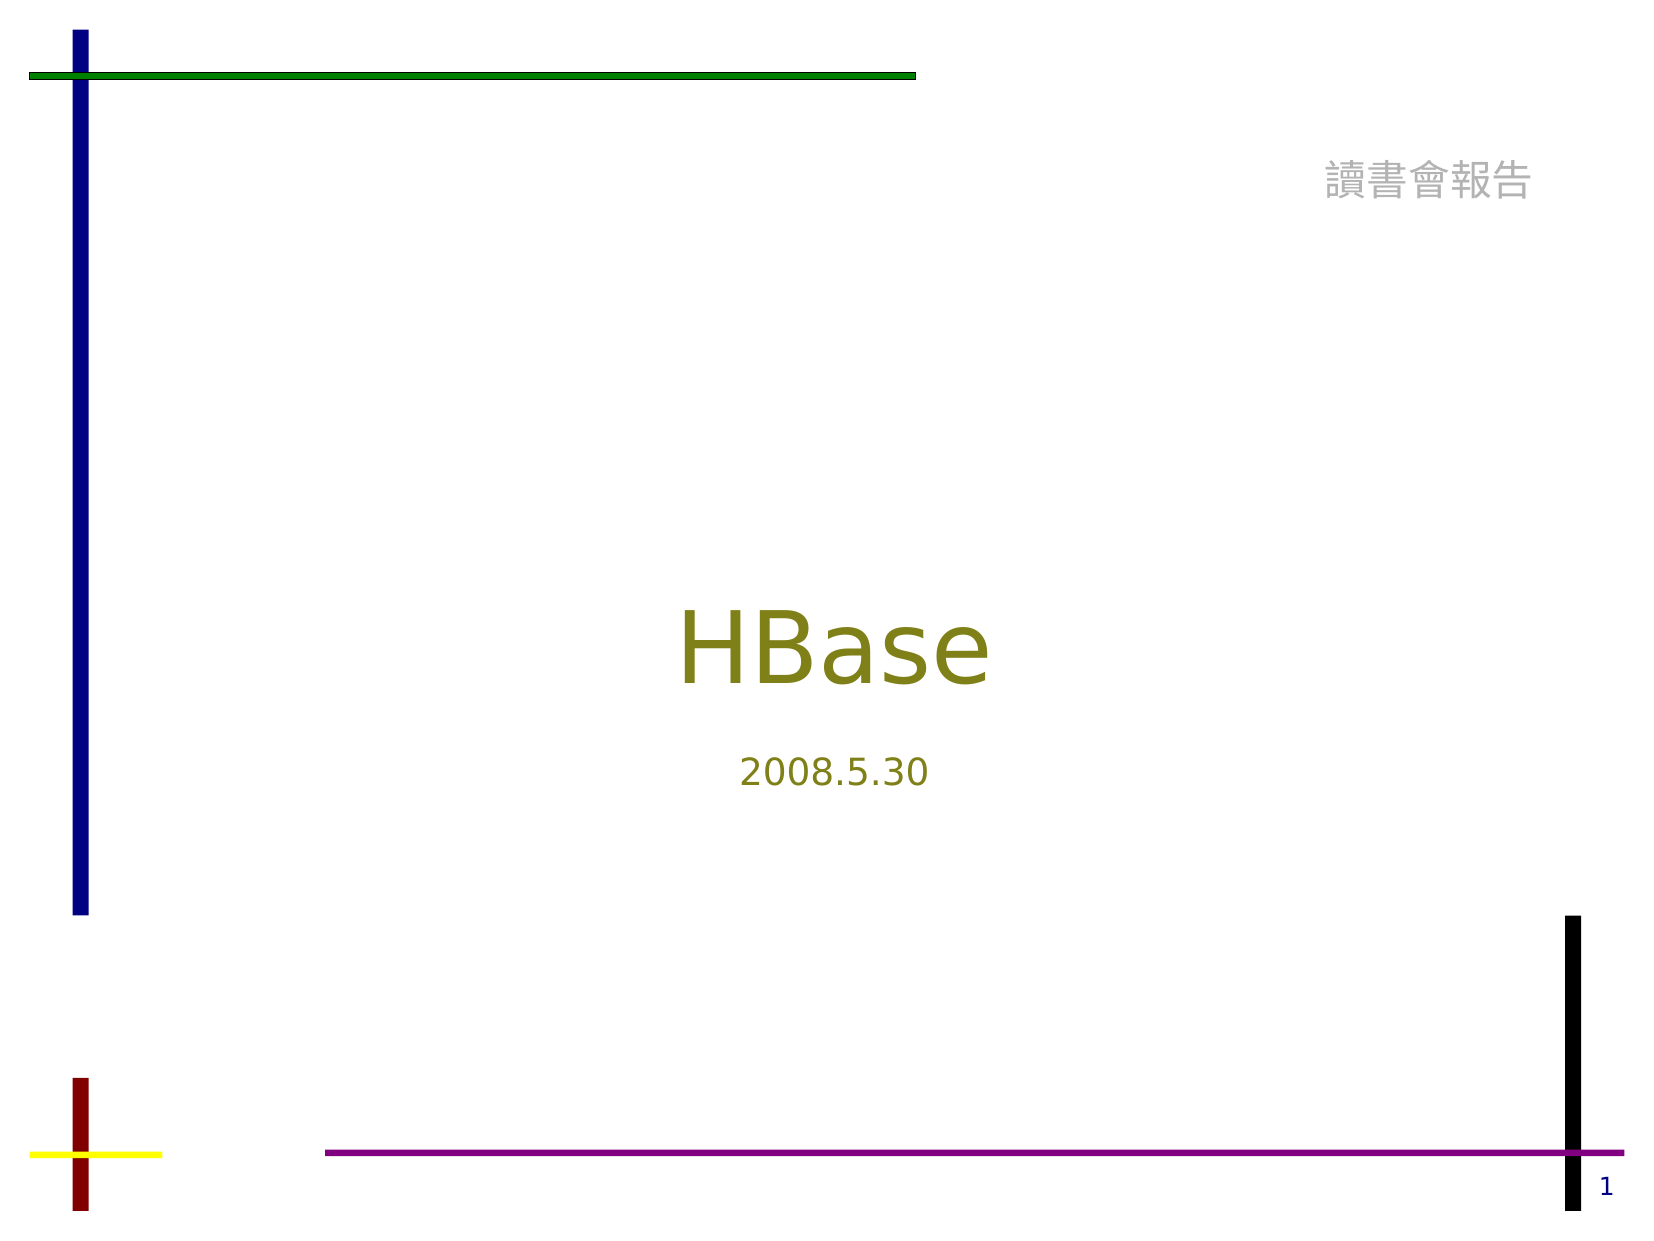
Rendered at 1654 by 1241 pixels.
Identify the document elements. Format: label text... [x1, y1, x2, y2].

subtitle HBase 2008.5.30 [134, 322, 1534, 1063]
title 讀書會報告 [121, 88, 1534, 266]
